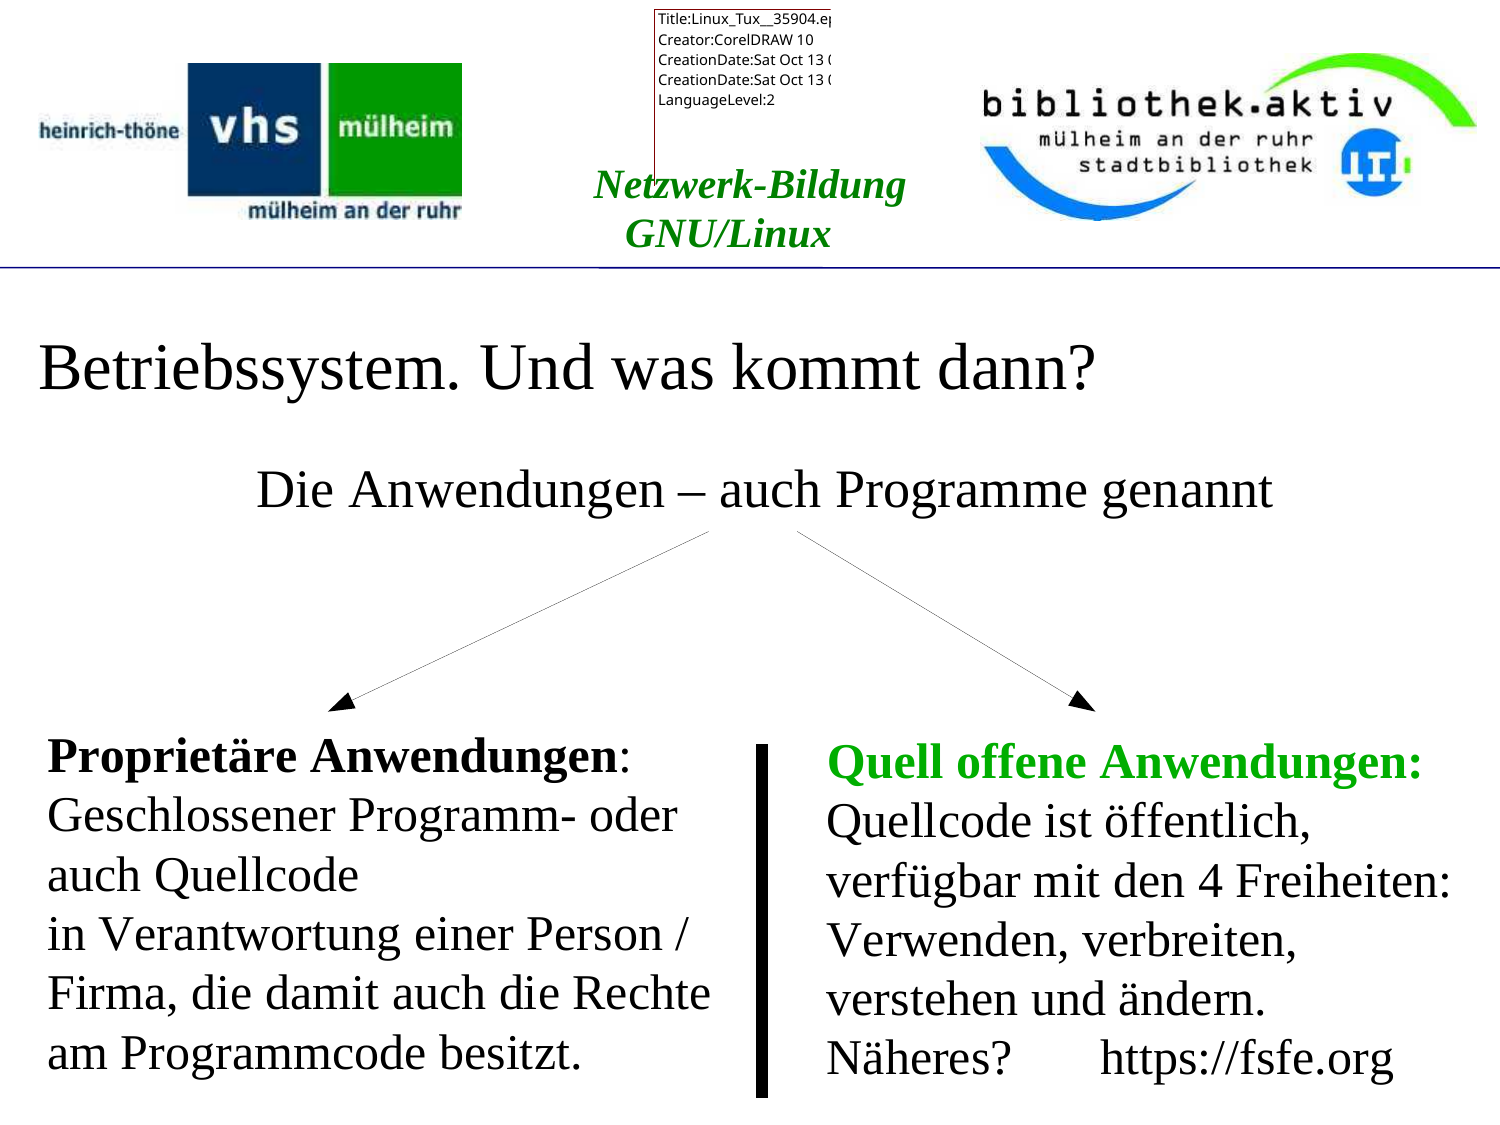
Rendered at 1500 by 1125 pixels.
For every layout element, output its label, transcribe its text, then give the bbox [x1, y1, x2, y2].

picture [980, 53, 1477, 221]
picture [653, 8, 831, 151]
text_box Proprietäre Anwendungen: Geschlossener Programm- oder auch Quellcode in Verantwortung einer Person / Firma, die damit auch die Rechte am Programmcode besitzt. [32, 717, 739, 1093]
picture [38, 63, 462, 220]
text_box Betriebssystem. Und was kommt dann? [23, 318, 1394, 426]
text_box Netzwerk-Bildung GNU/Linux [578, 151, 934, 266]
text_box Die Anwendungen – auch Programme genannt [242, 448, 1300, 555]
text_box Quell offene Anwendungen: Quellcode ist öffentlich, verfügbar mit den 4 Freiheiten: Verwenden, verbreiten, verstehen und ändern. Näheres? https://fsfe.org [812, 723, 1492, 1096]
